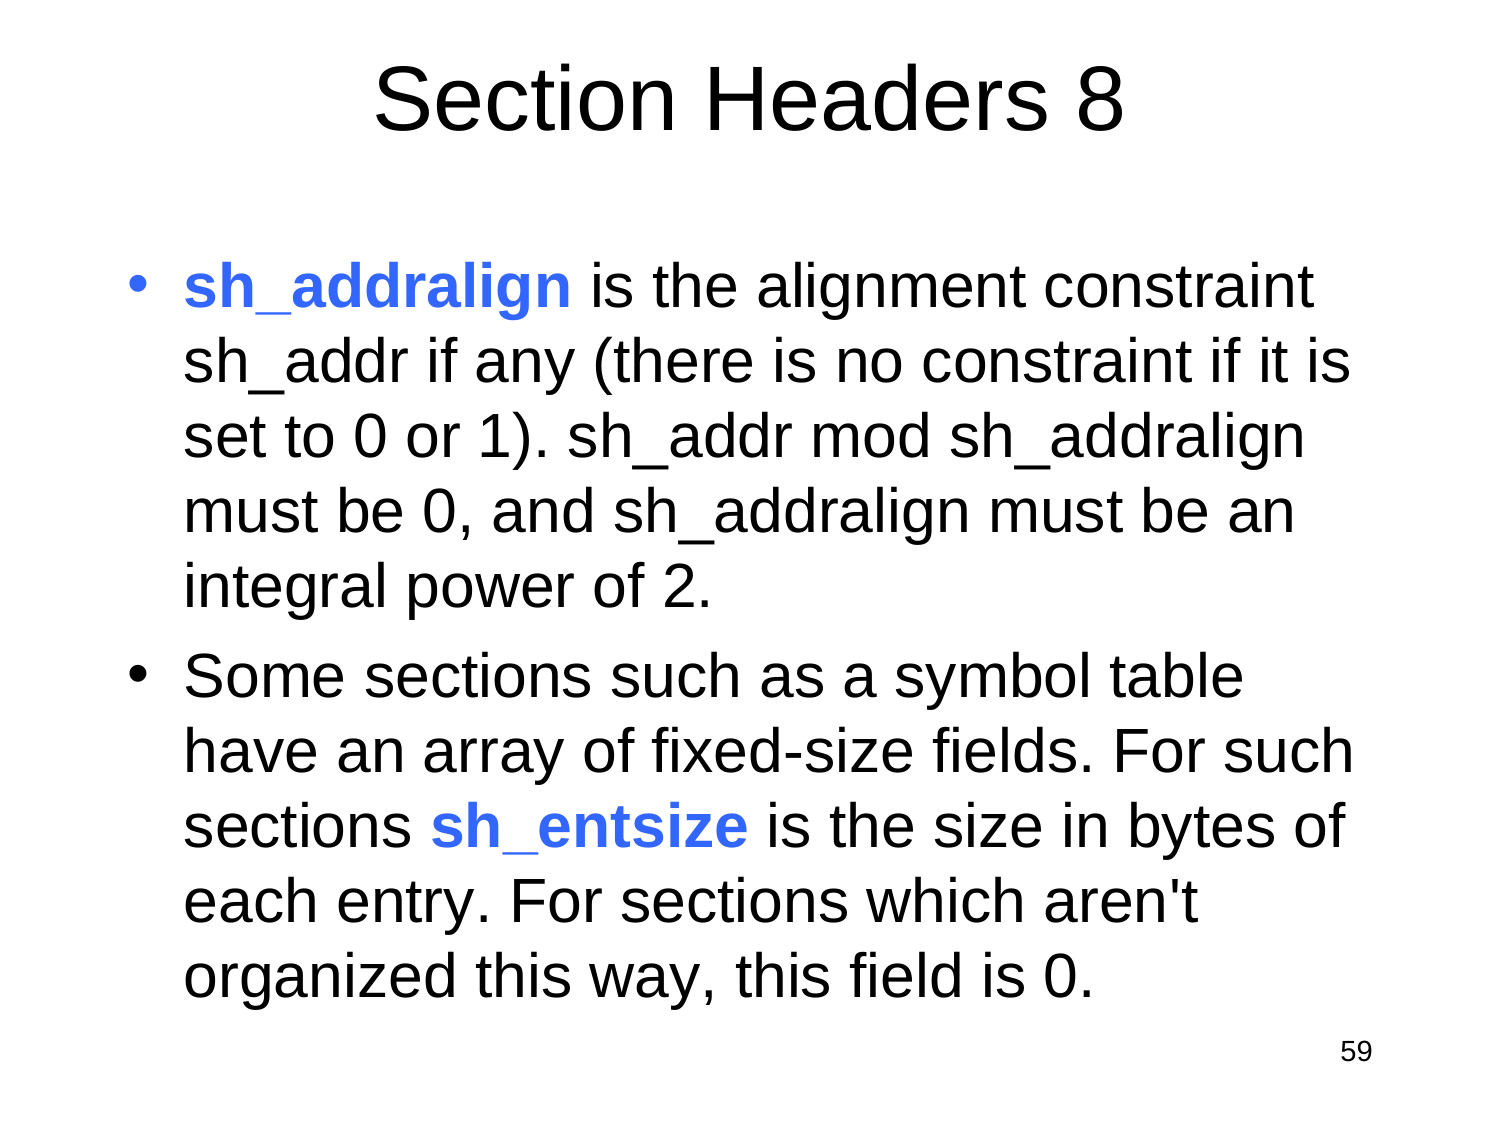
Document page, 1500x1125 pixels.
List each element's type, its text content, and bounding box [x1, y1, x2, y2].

title Section Headers 8 [0, 0, 1500, 188]
text_box <number> [1074, 1025, 1388, 1101]
list sh_addralign is the alignment constraint sh_addr if any (there is no constraint if it is set to 0 or 1). sh_addr mod sh_addralign must be 0, and sh_addralign must be an integral power of 2. Some sections such as a symbol table have an array of fixed-size fields. For such sections sh_entsize is the size in bytes of each entry. For sections which aren't organized this way, this field is 0. [112, 237, 1388, 1051]
